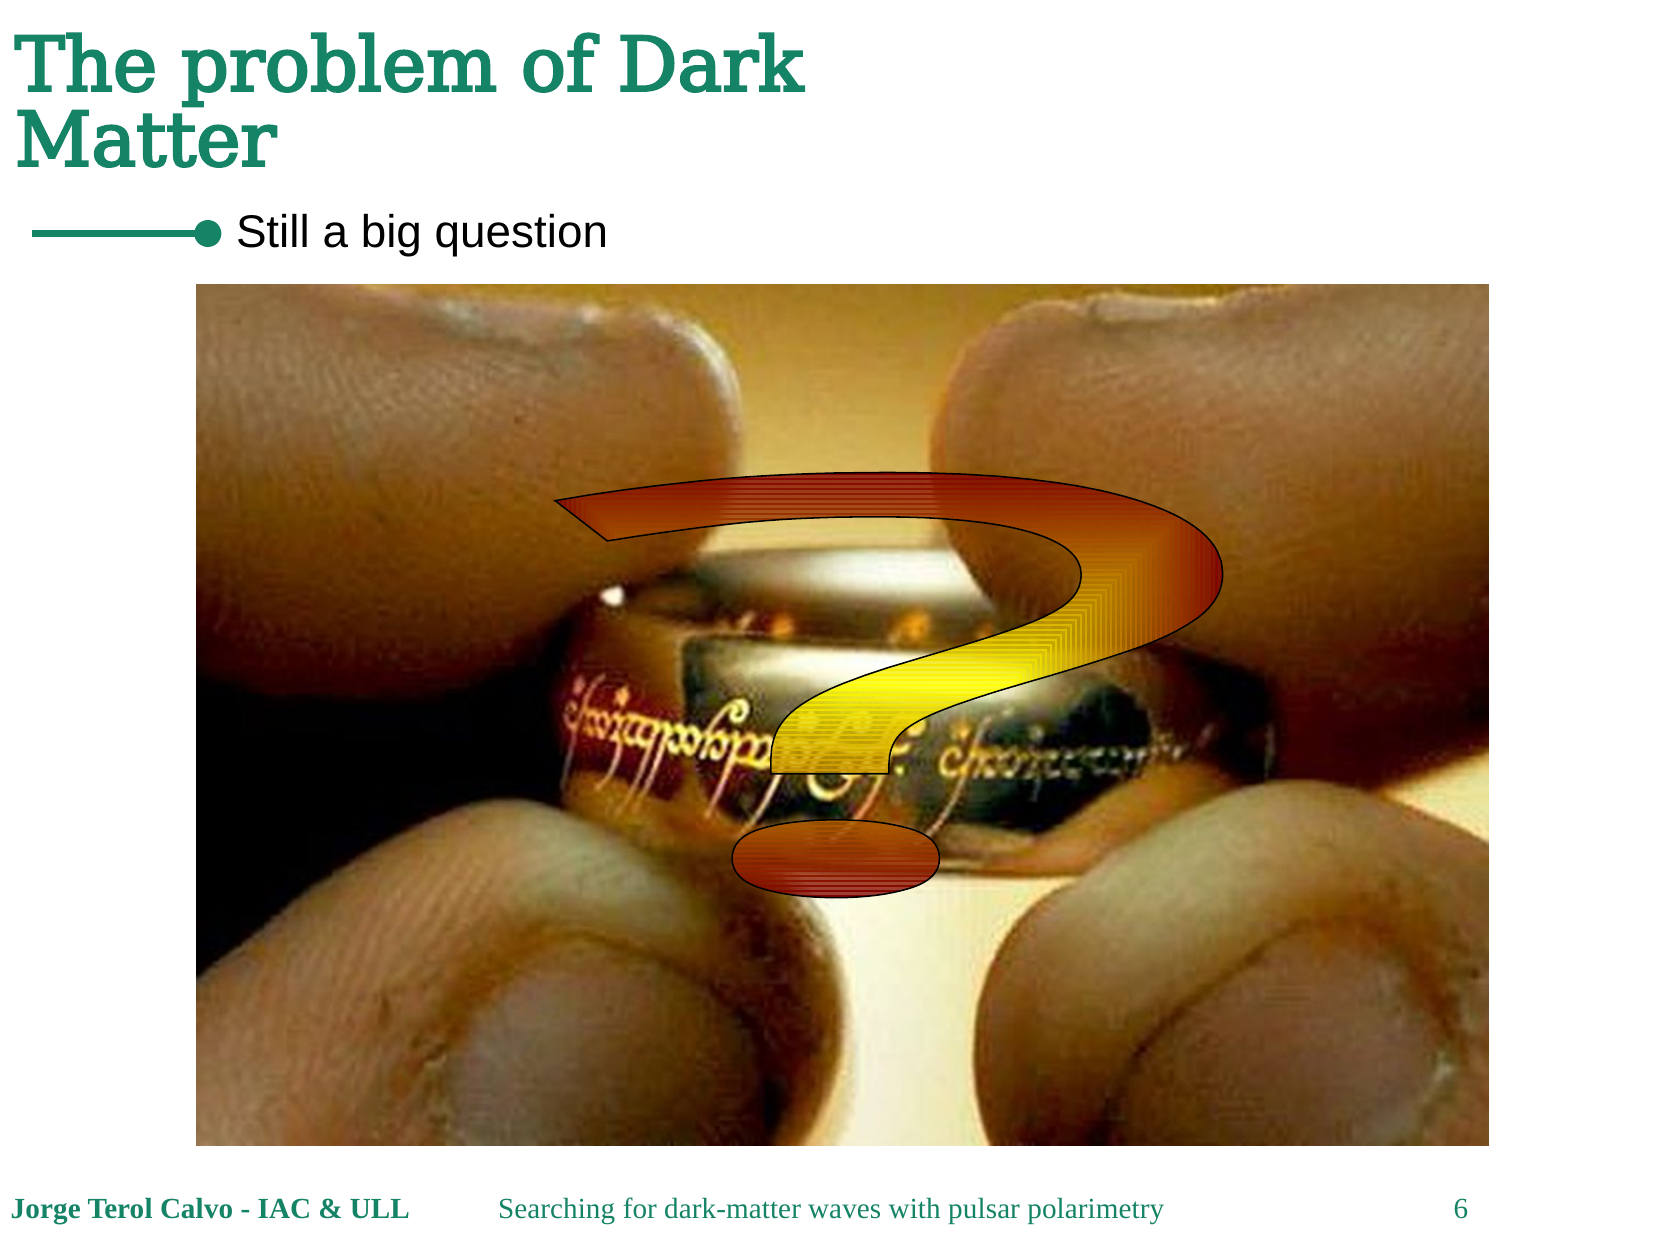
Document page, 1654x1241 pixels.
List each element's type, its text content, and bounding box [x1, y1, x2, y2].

picture [196, 284, 1489, 1146]
text_box ? [555, 472, 1223, 774]
text_box Still a big question [221, 198, 1616, 266]
text_box The problem of Dark Matter [0, 23, 1004, 119]
text_box ? [732, 819, 940, 898]
